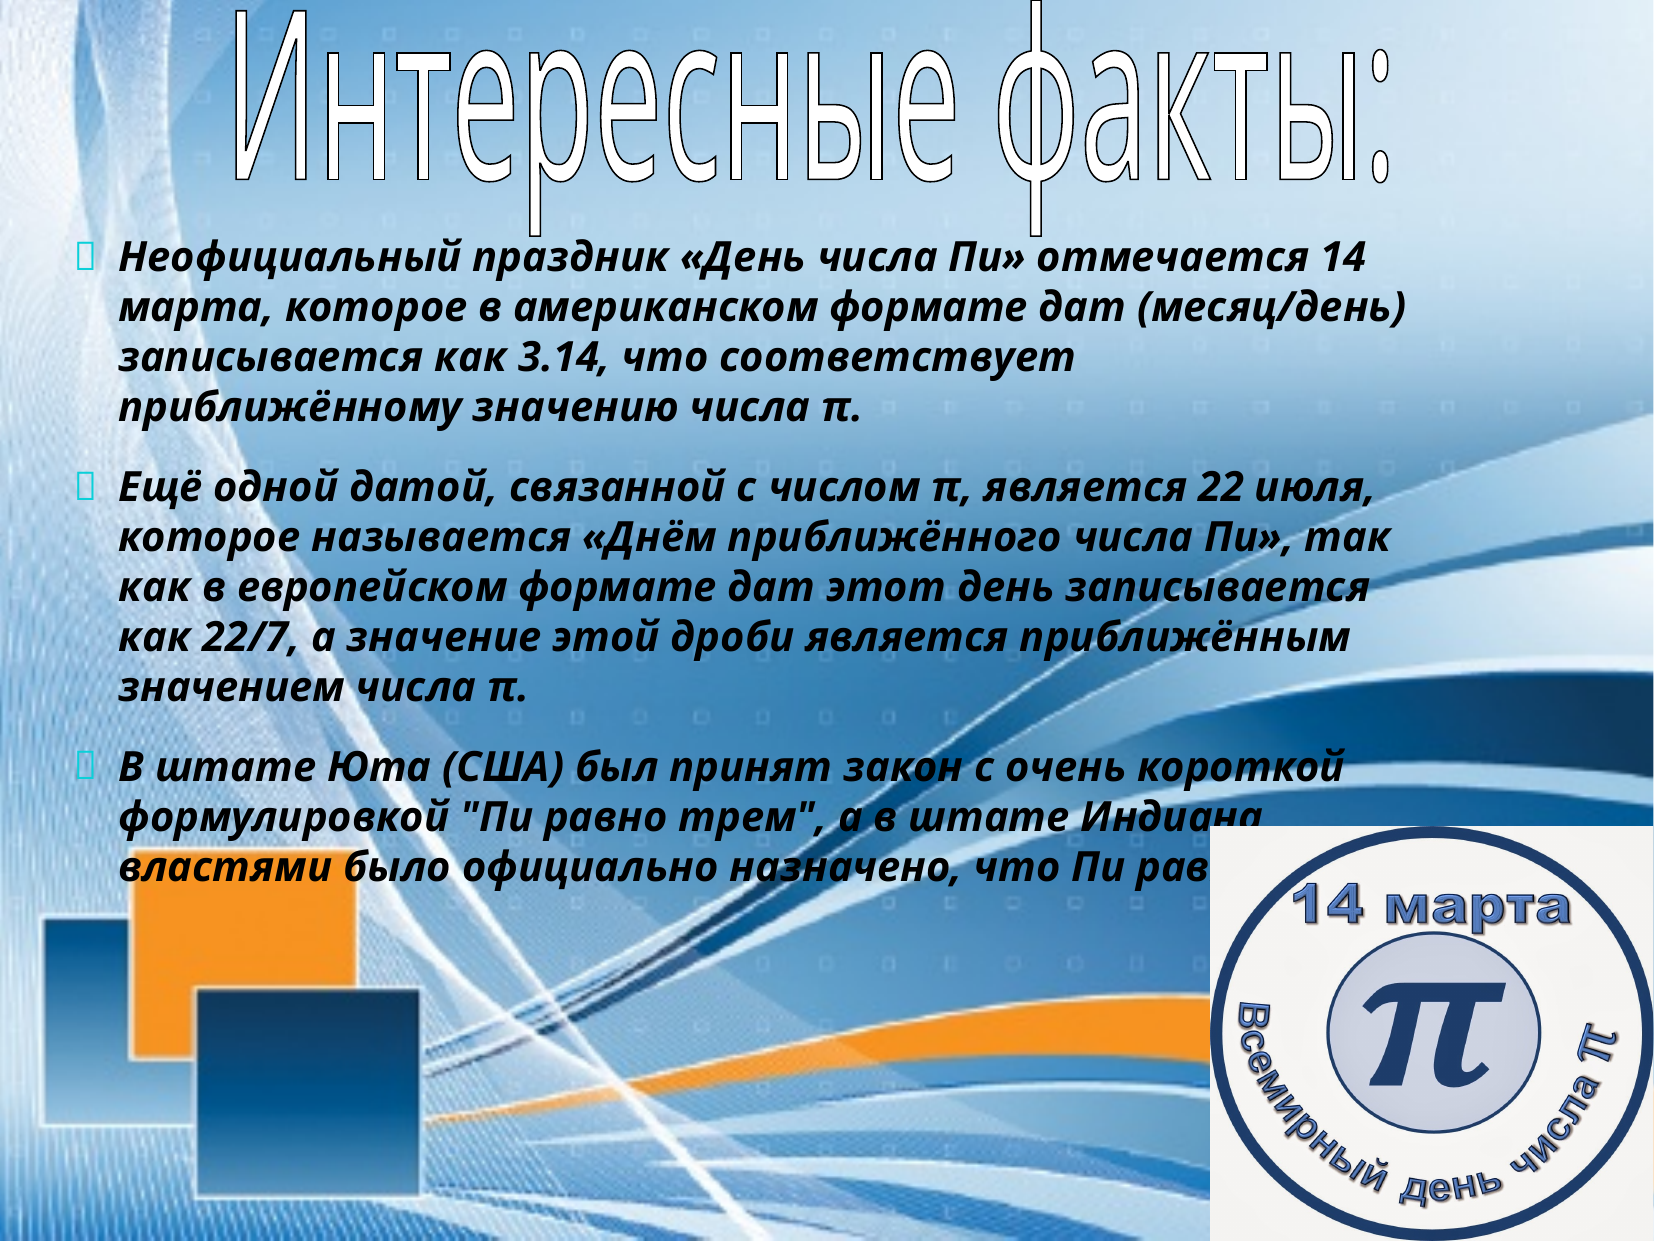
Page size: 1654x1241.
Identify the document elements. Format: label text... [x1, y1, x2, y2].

text_box Неофициальный праздник «День числа Пи» отмечается 14 марта, которое в американском формате дат (месяц/день) записывается как 3.14, что соответствует приближённому значению числа π. Ещё одной датой, связанной с числом π, является 22 июля, которое называется «Днём приближённого числа Пи», так как в европейском формате дат этот день записывается как 22/7, а значение этой дроби является приближённым значением числа π. В штате Юта (США) был принят закон с очень короткой формулировкой "Пи равно трем", а в штате Индиана властями было официально назначено, что Пи равно 4. [58, 222, 1442, 809]
picture [183, 813, 191, 826]
picture [312, 813, 320, 826]
picture [158, 813, 166, 826]
text_box Интересные факты: [898, 50, 955, 182]
text_box Интересные факты: [1372, 49, 1388, 82]
text_box Интересные факты: [236, 10, 306, 180]
picture [1042, 69, 1062, 163]
picture [750, 812, 757, 818]
text_box Интересные факты: [669, 50, 717, 182]
text_box Интересные факты: [529, 50, 588, 222]
text_box Интересные факты: [1158, 52, 1211, 180]
text_box Интересные факты: [600, 50, 657, 182]
picture [0, 0, 1654, 1241]
picture [651, 813, 659, 826]
text_box Интересные факты: [808, 52, 861, 180]
picture [846, 813, 854, 826]
picture [601, 821, 608, 827]
picture [239, 809, 248, 825]
picture [916, 809, 926, 826]
picture [335, 813, 343, 826]
picture [136, 813, 142, 826]
picture [882, 812, 890, 817]
text_box Интересные факты: [1343, 52, 1354, 180]
picture [1196, 813, 1204, 826]
picture [1145, 814, 1154, 826]
picture [553, 813, 561, 826]
picture [992, 813, 1000, 826]
picture [126, 813, 132, 826]
picture [213, 809, 222, 823]
picture [432, 809, 442, 826]
text_box Интересные факты: [1280, 52, 1333, 180]
text_box Интересные факты: [730, 52, 788, 180]
picture [1055, 812, 1062, 818]
text_box Интересные факты: [1372, 150, 1388, 183]
picture [407, 813, 415, 826]
picture [725, 813, 733, 826]
picture [602, 812, 610, 817]
text_box Интересные факты: [457, 50, 514, 182]
picture [285, 809, 295, 826]
text_box Интересные факты: [1214, 52, 1268, 180]
picture [627, 809, 636, 817]
picture [778, 809, 787, 823]
picture [1010, 69, 1031, 164]
picture [1122, 809, 1131, 817]
picture [516, 809, 526, 826]
text_box Интересные факты: [1085, 50, 1139, 182]
picture [1222, 809, 1231, 817]
text_box Интересные факты: [871, 52, 882, 180]
picture [360, 821, 367, 827]
picture [1170, 809, 1180, 826]
picture [1089, 809, 1098, 821]
picture [386, 809, 393, 818]
picture [881, 821, 888, 827]
picture [929, 809, 939, 826]
picture [576, 813, 584, 826]
picture [361, 812, 369, 817]
text_box Интересные факты: [397, 52, 450, 180]
text_box Интересные факты: [327, 52, 385, 180]
text_box Интересные факты: [998, 0, 1074, 222]
picture [541, 68, 576, 164]
